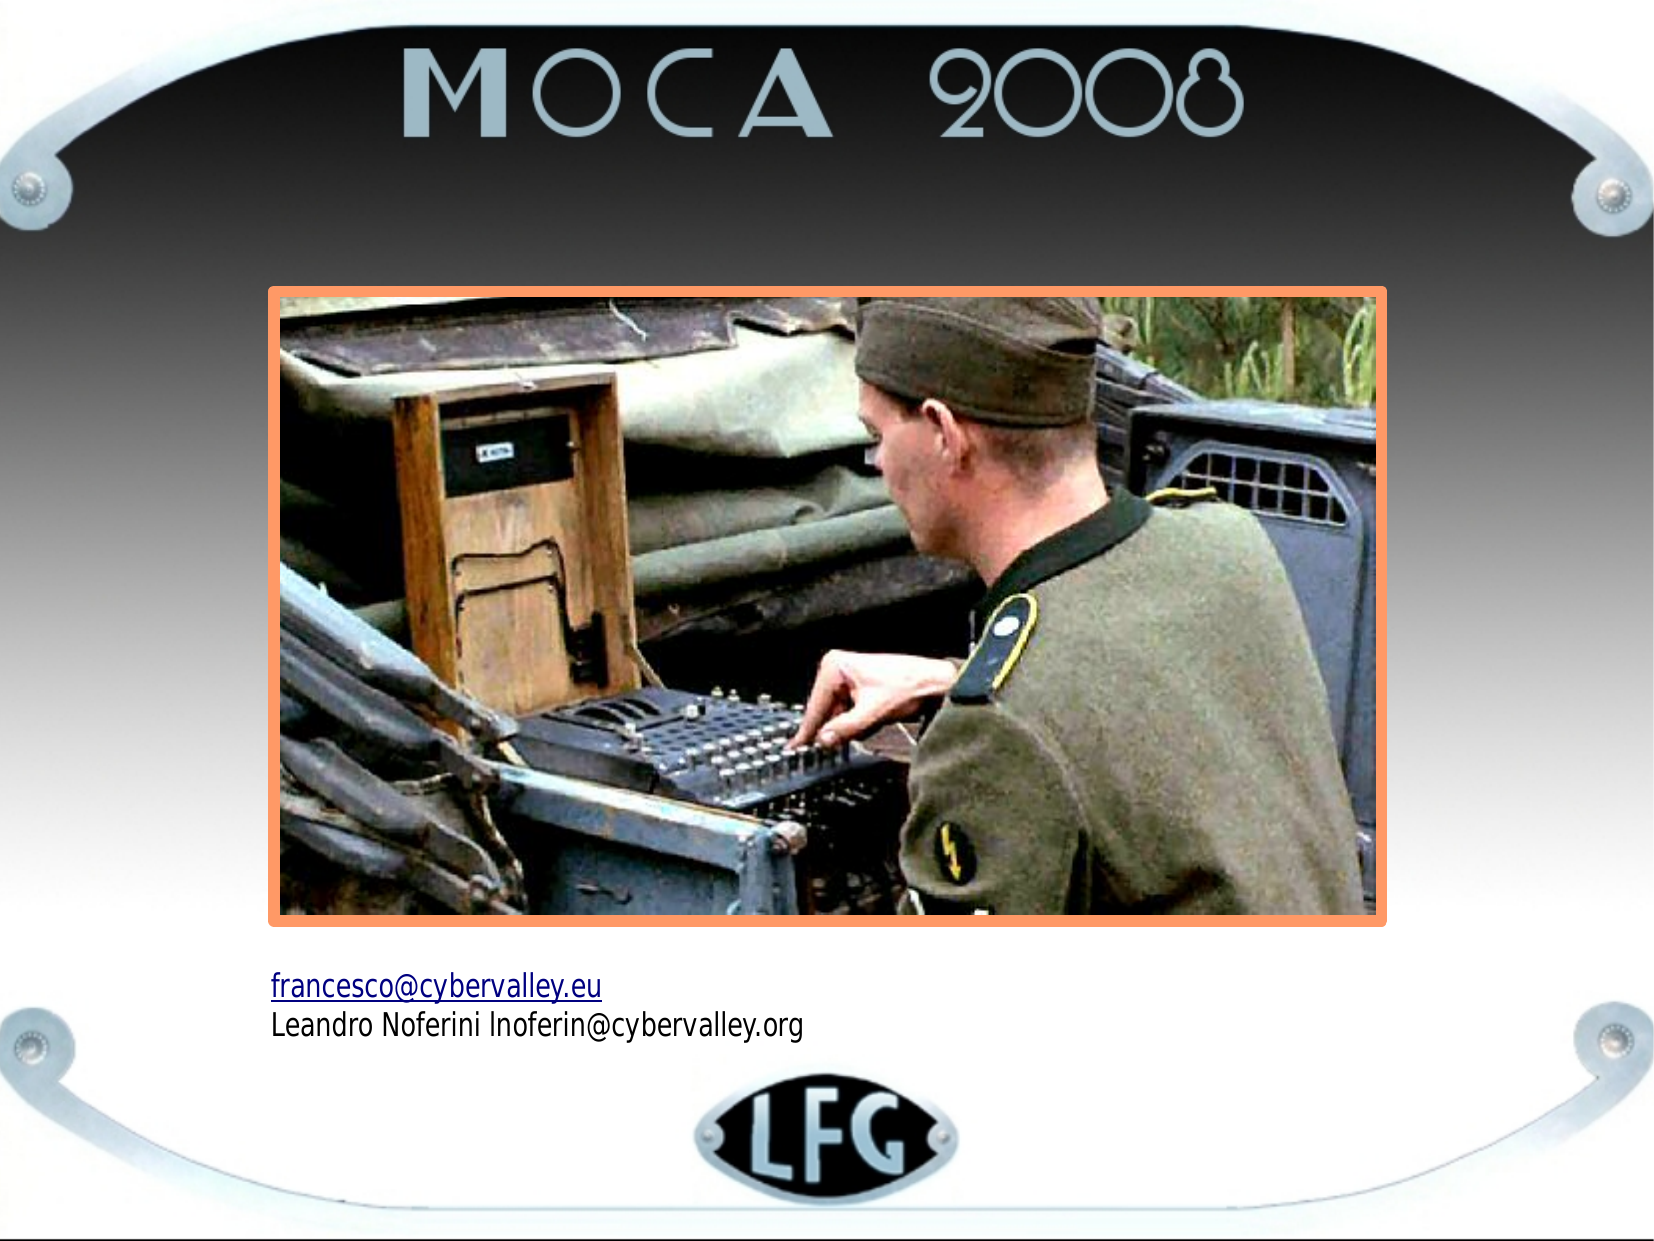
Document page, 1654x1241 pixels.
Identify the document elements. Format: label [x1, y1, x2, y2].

chart [269, 967, 950, 1122]
picture [0, 0, 1654, 1241]
